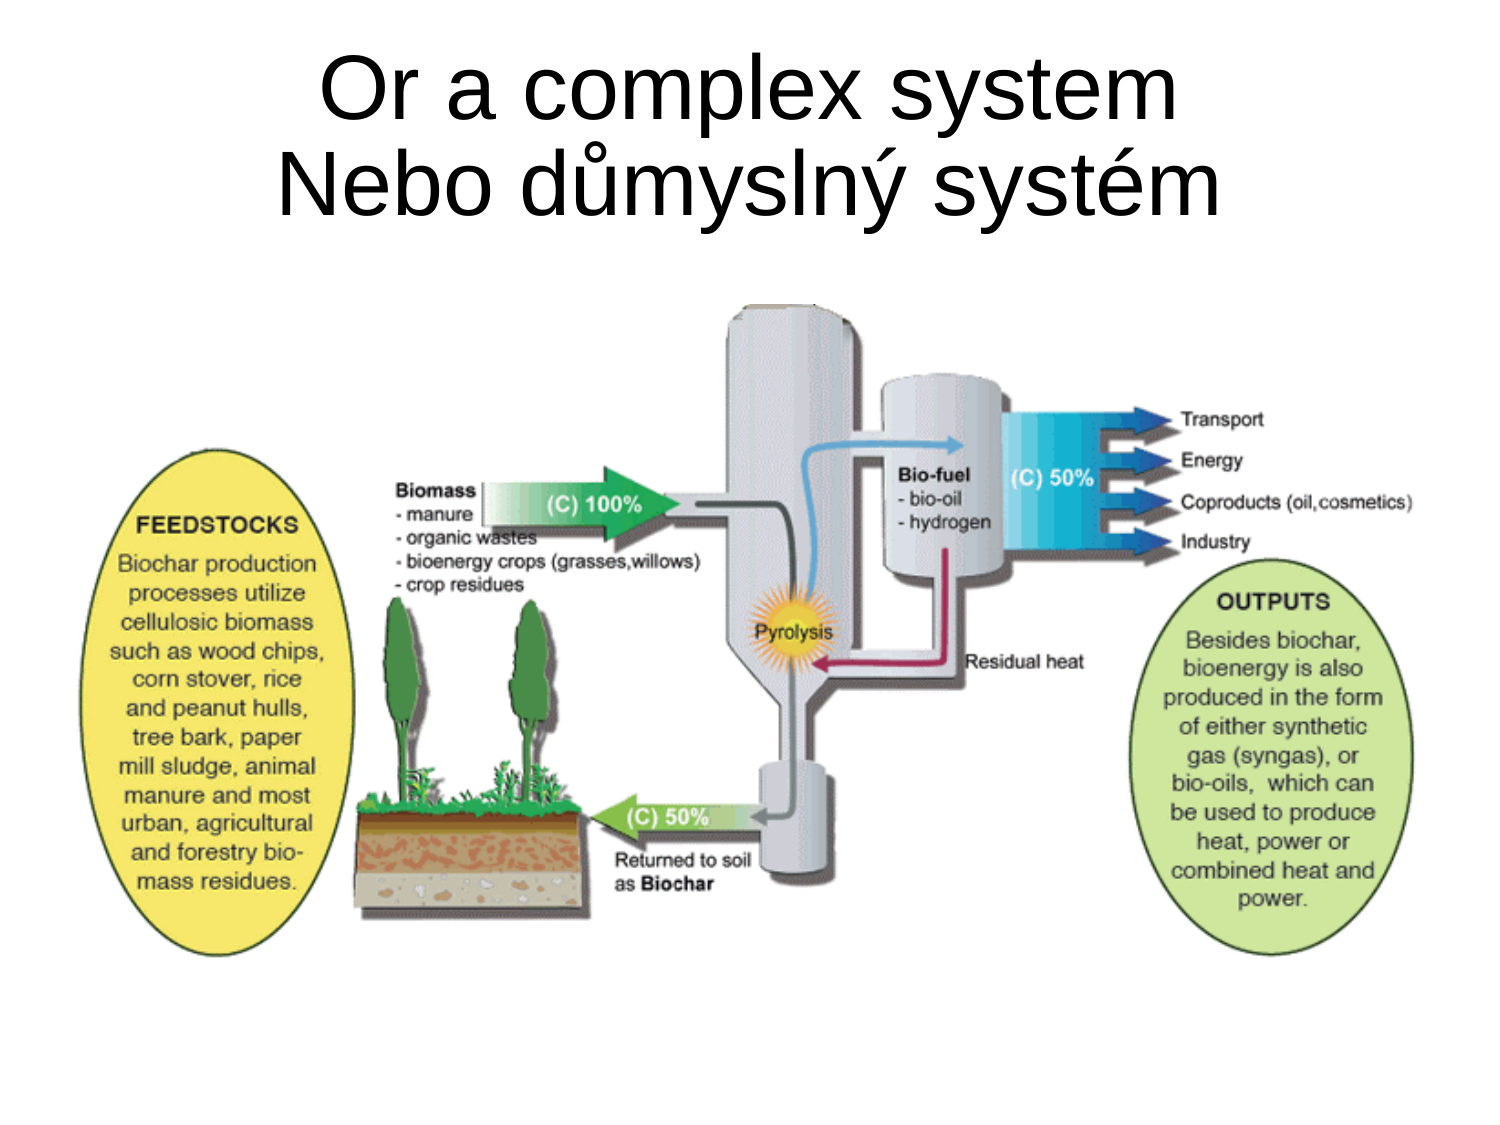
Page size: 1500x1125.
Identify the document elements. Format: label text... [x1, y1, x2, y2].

title Or a complex system Nebo důmyslný systém [75, 21, 1425, 257]
picture [75, 304, 1425, 963]
